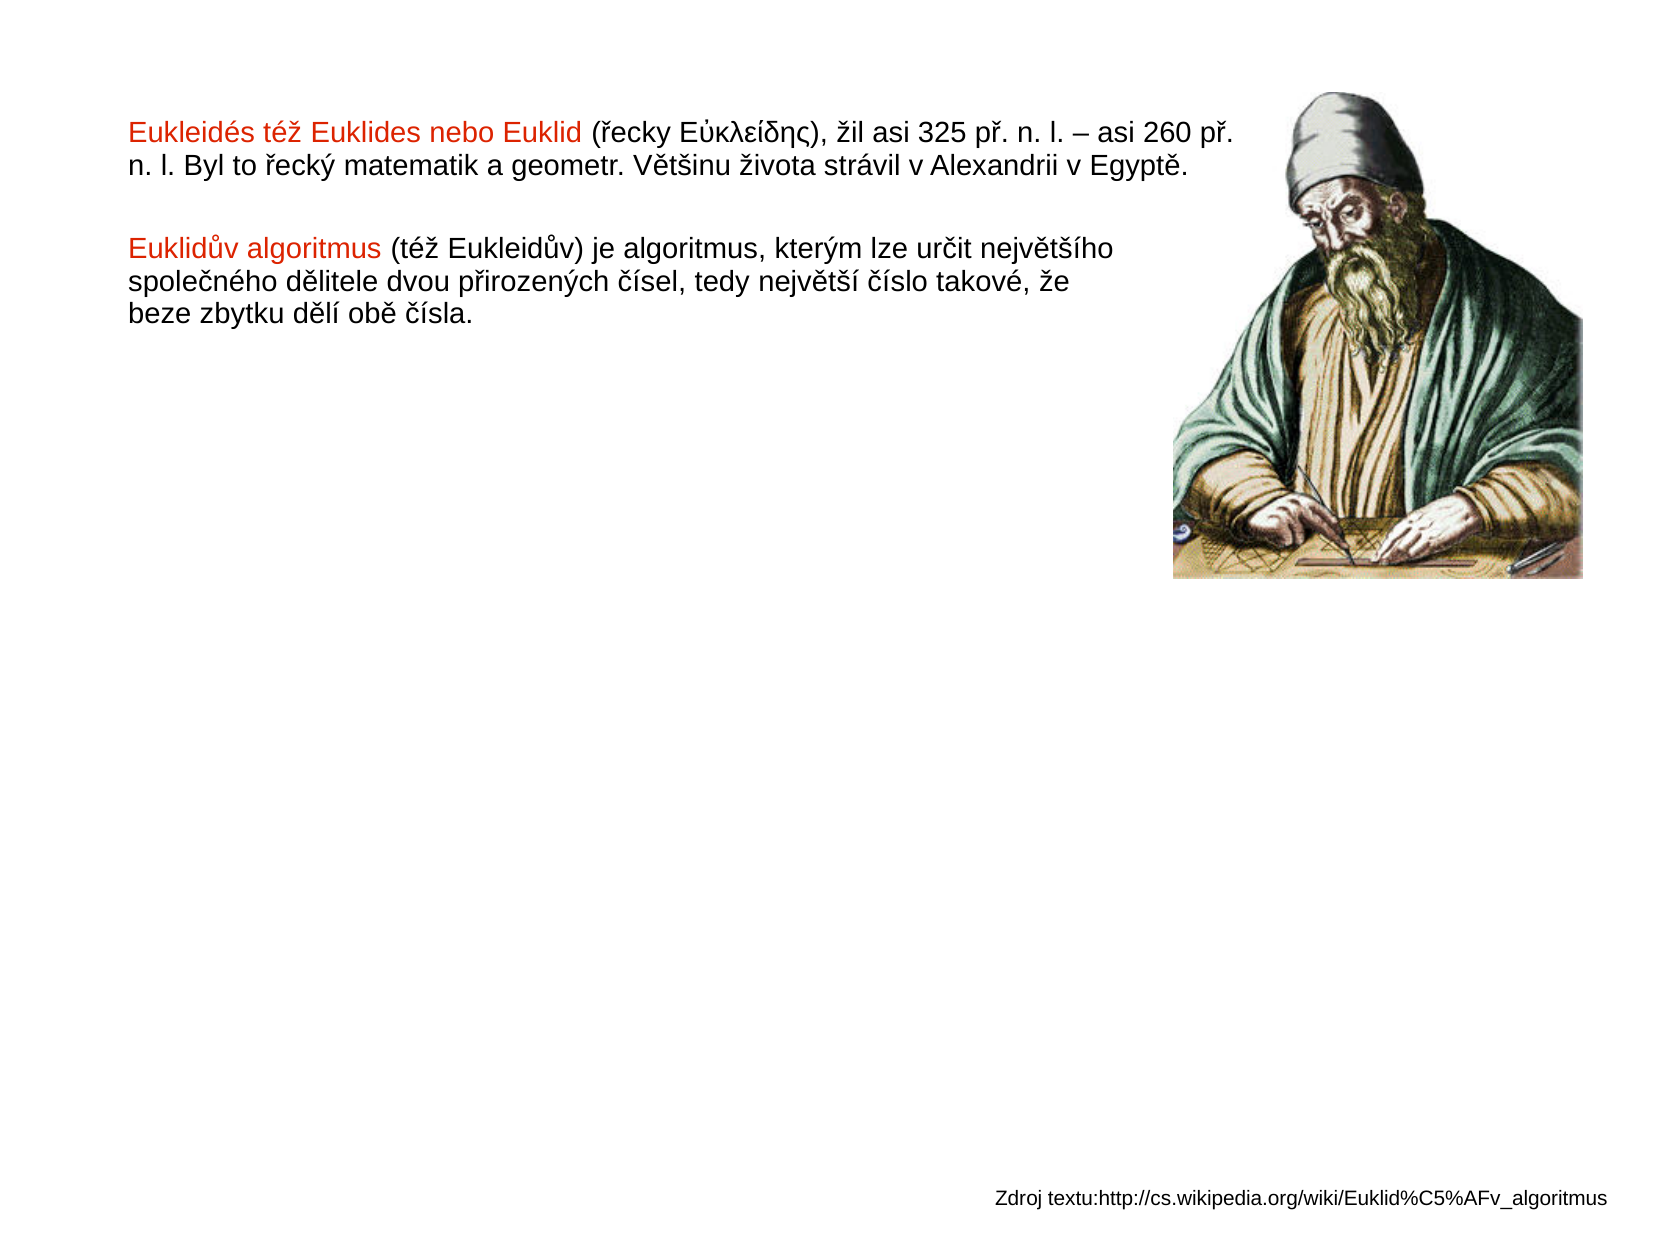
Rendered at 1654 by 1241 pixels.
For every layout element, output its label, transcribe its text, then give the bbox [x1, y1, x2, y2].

text_box Eukleidés též Euklides nebo Euklid (řecky Εὐκλείδης), žil asi 325 př. n. l. – asi 260 př. n. l. Byl to řecký matematik a geometr. Většinu života strávil v Alexandrii v Egyptě. [113, 108, 1260, 189]
text_box Euklidův algoritmus (též Eukleidův) je algoritmus, kterým lze určit největšího společného dělitele dvou přirozených čísel, tedy největší číslo takové, že beze zbytku dělí obě čísla. [113, 224, 1142, 404]
picture [1173, 92, 1583, 579]
text_box Zdroj textu:http://cs.wikipedia.org/wiki/Euklid%C5%AFv_algoritmus [980, 1178, 1630, 1217]
